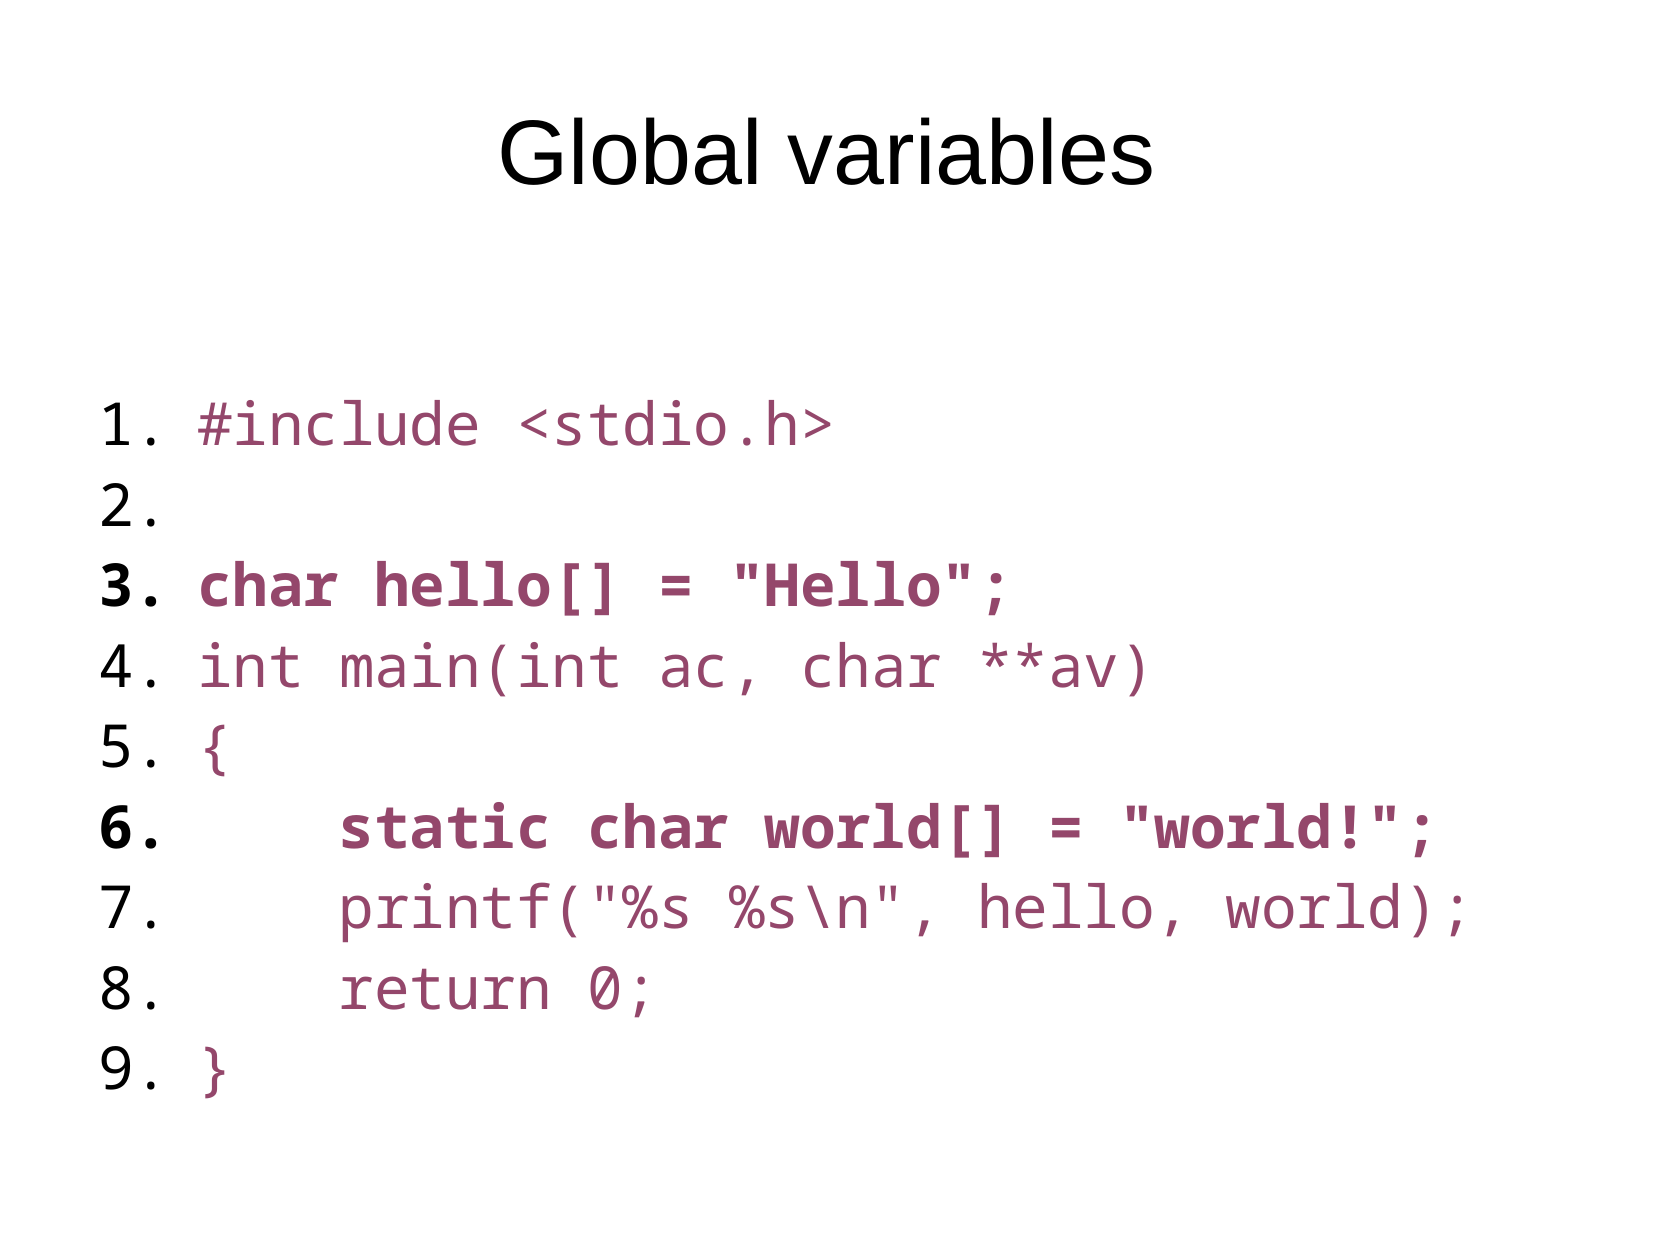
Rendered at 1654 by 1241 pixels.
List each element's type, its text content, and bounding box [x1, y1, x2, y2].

title Global variables [82, 49, 1571, 257]
list #include <stdio.h> char hello[] = "Hello"; int main(int ac, char **av) { static char world[] = "world!"; printf("%s %s\n", hello, world); return 0; } [82, 290, 1571, 1126]
